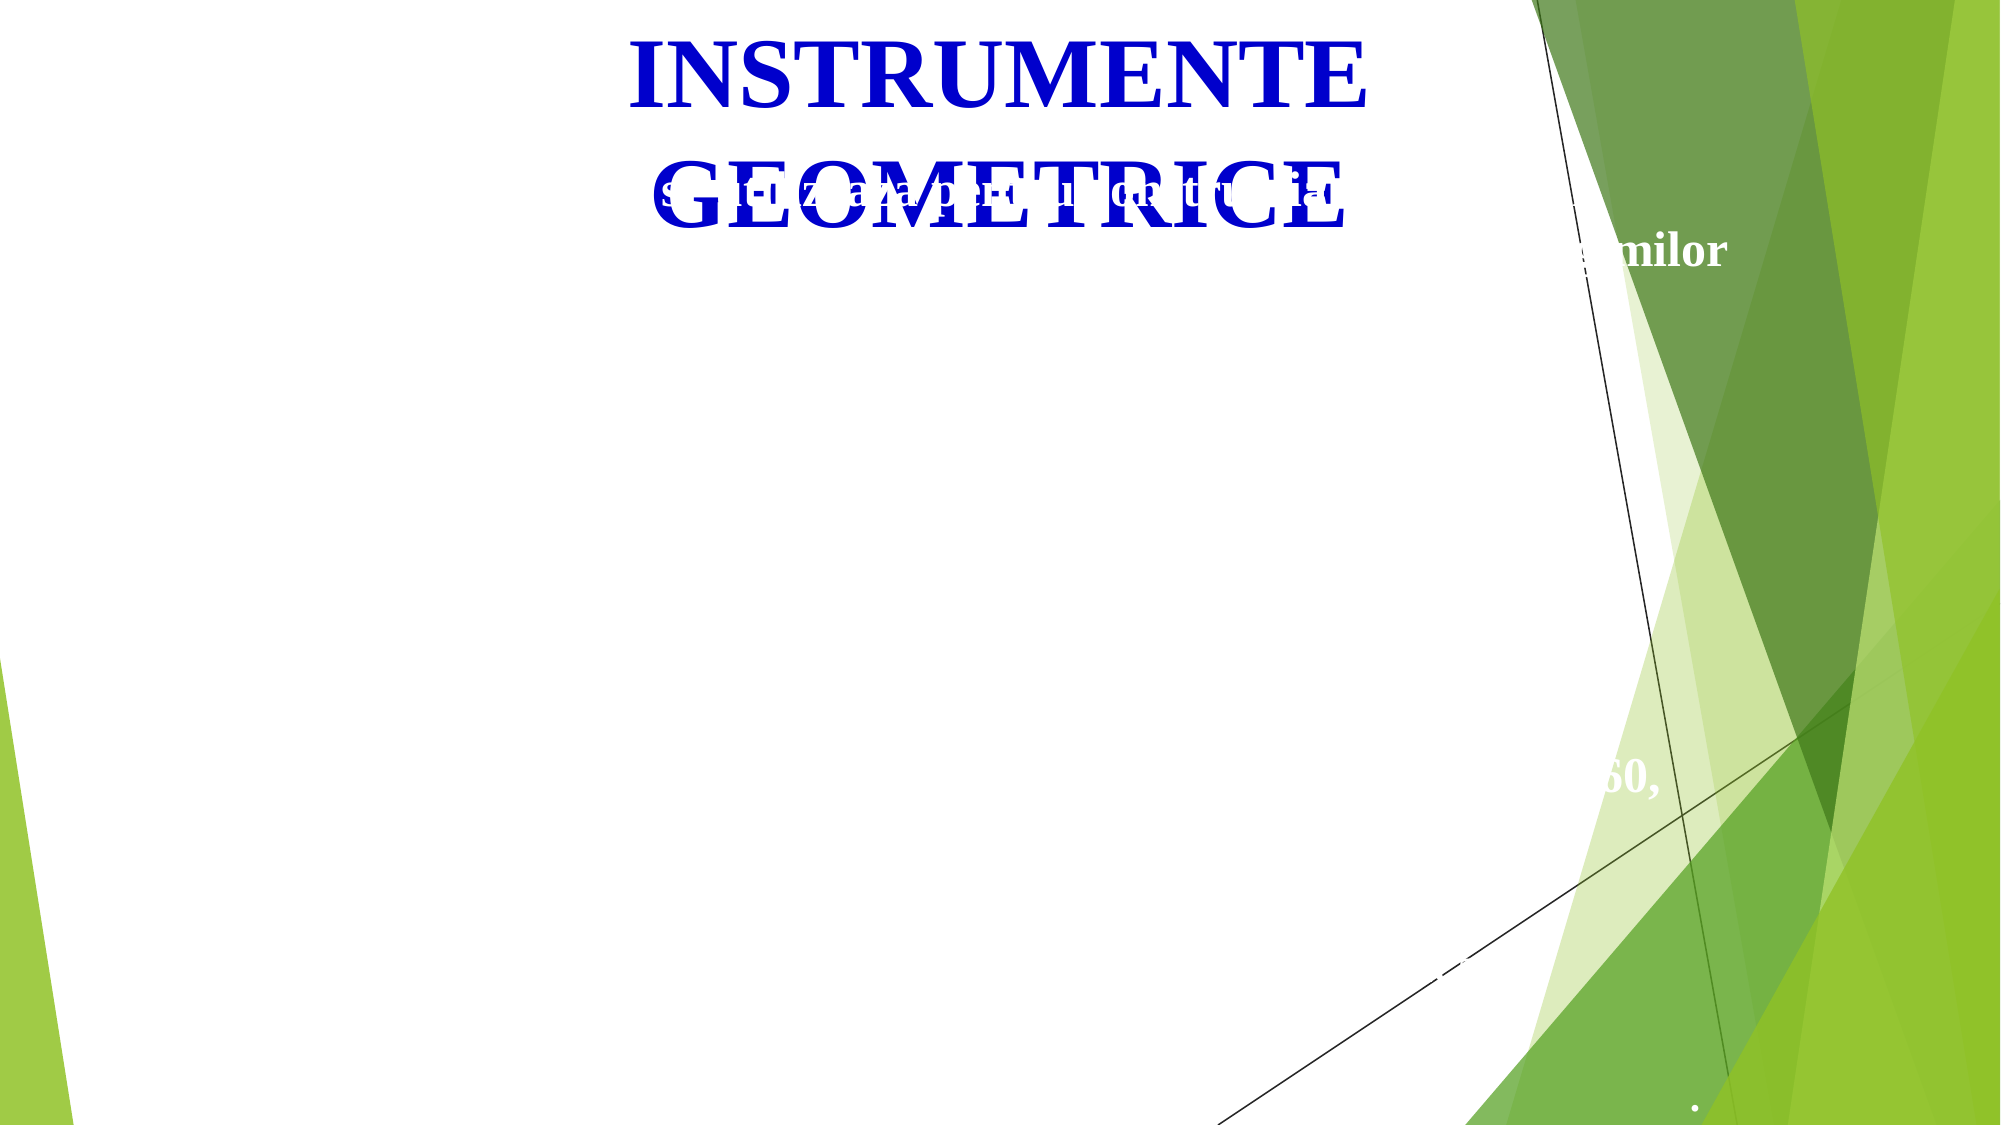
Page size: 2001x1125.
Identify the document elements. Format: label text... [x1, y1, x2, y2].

text_box 2. Compas = se utilizeaza pentru constructia de cercuri si de arcuri de cerc; de asemenea este folosit la constructia triunghiurilor si a unor linii importante in triunghi. [249, 437, 1688, 635]
text_box 3. Echerul = este folosit pentru verificarea masurilor unor unghiuri date dar si pentru constructia unghiurilor de 30, 45, 60, 90 de grade. [268, 675, 1732, 872]
text_box 4. Raportorul = este folosit pentru constructia si verificarea masurii unui unghi dat. [268, 924, 1732, 1062]
text_box 1. Rigla gradata = se utilizeaza pentru constructia de drepte si segmente de dreapta de lungimi date si pentru masurarea lungimilor segmentelor de dreapta. [249, 148, 1750, 346]
text_box . [1674, 1062, 1713, 1125]
text_box INSTRUMENTE GEOMETRICE [249, 0, 1750, 136]
